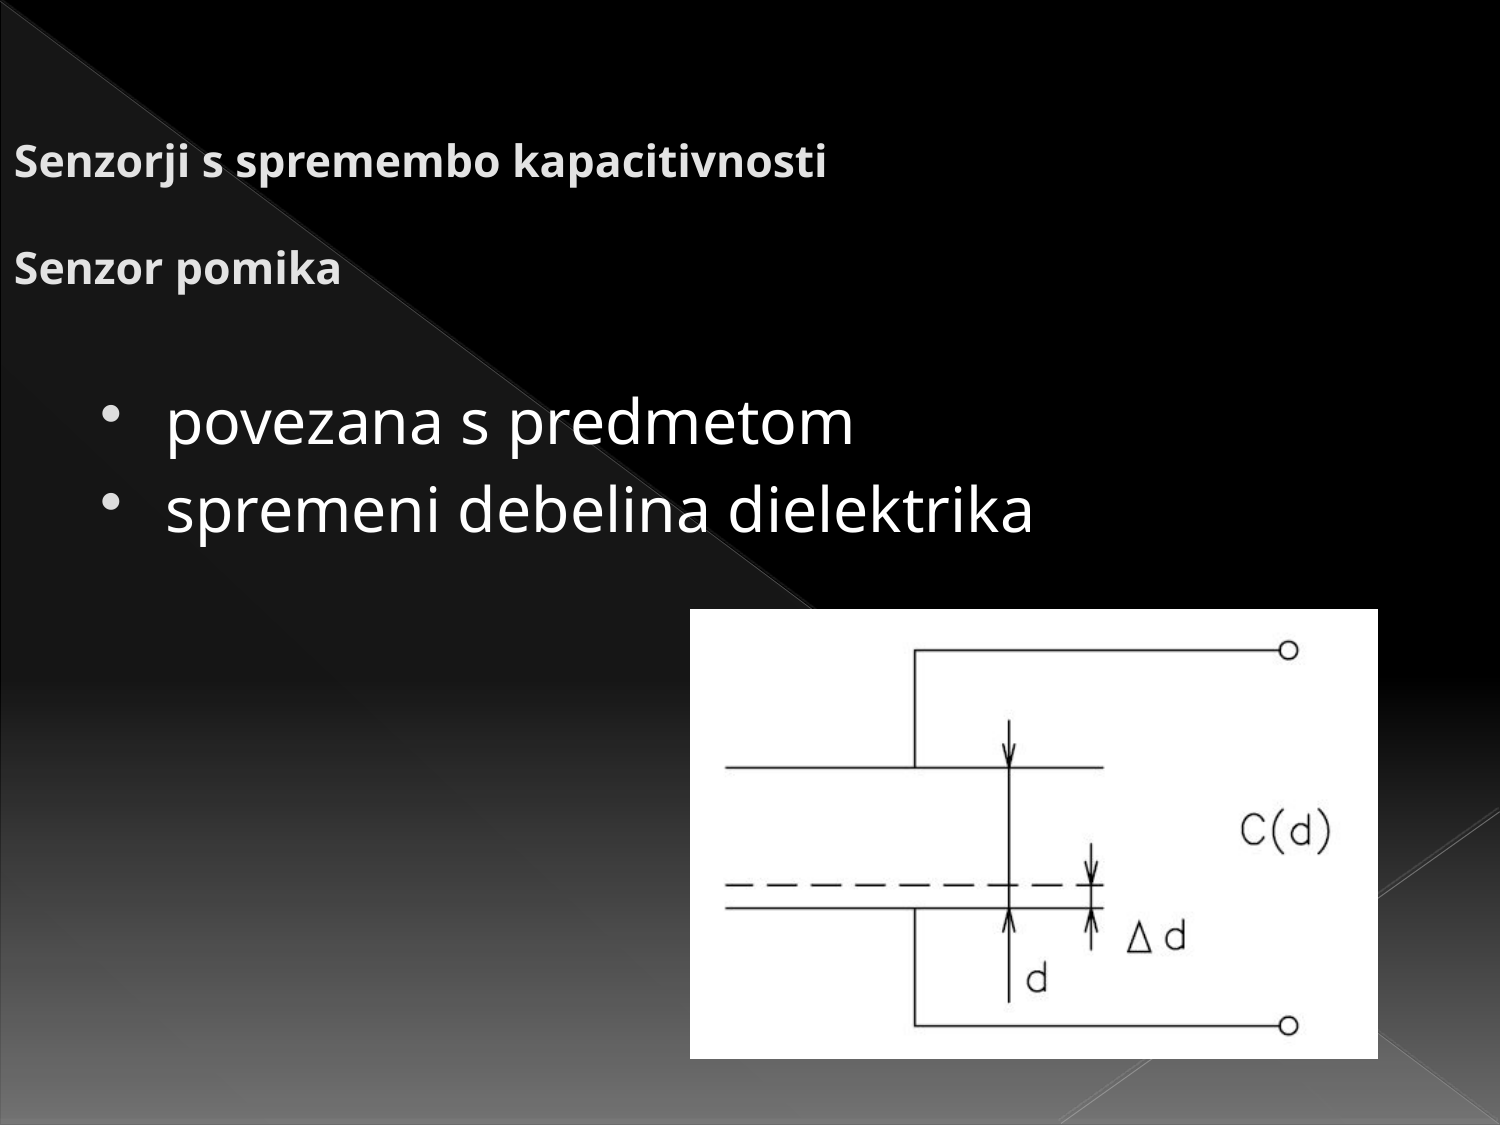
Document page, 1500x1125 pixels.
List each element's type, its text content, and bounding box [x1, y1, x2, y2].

picture [690, 609, 1378, 1059]
list povezana s predmetom spremeni debelina dielektrika [76, 375, 1427, 1125]
title Senzorji s spremembo kapacitivnosti Senzor pomika [0, 125, 1500, 355]
